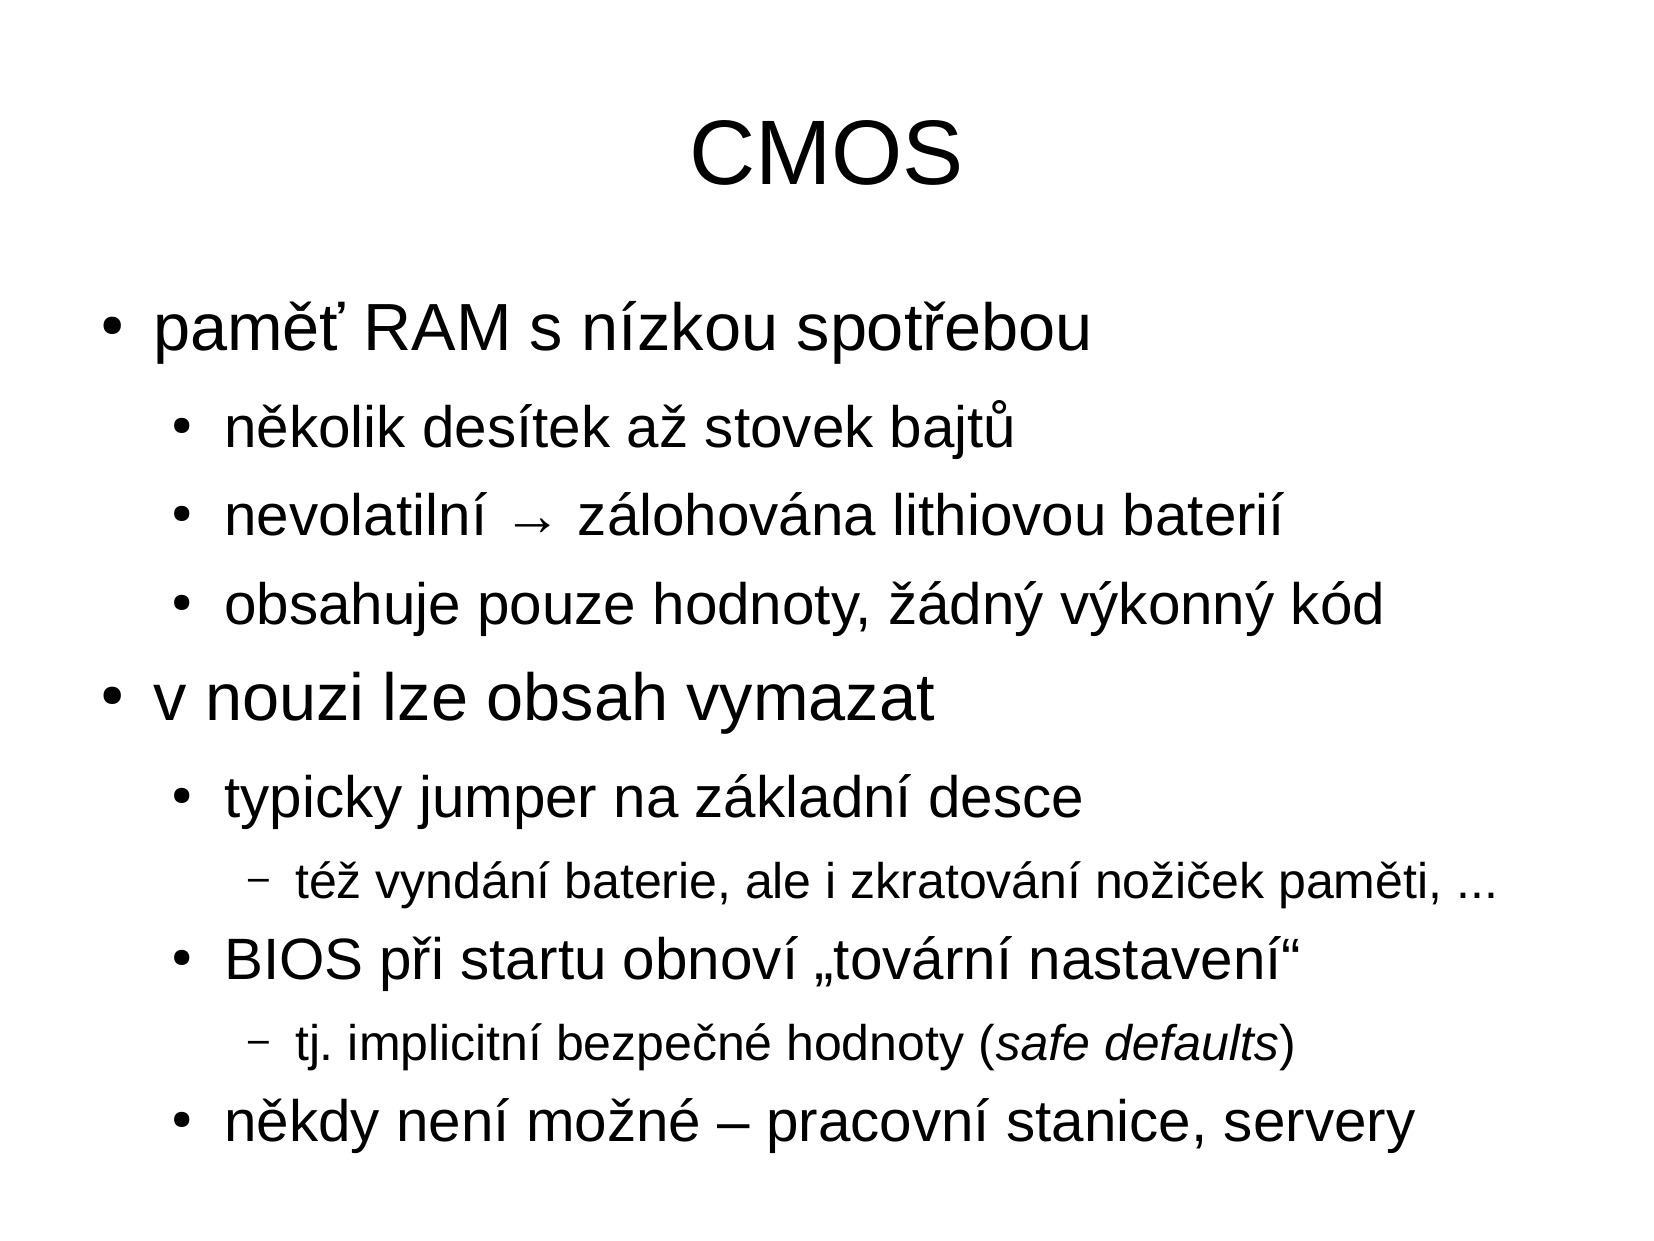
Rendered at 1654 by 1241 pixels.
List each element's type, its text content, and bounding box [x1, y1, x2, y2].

title CMOS [82, 49, 1571, 257]
list paměť RAM s nízkou spotřebou několik desítek až stovek bajtů nevolatilní → zálohována lithiovou baterií obsahuje pouze hodnoty, žádný výkonný kód v nouzi lze obsah vymazat typicky jumper na základní desce též vyndání baterie, ale i zkratování nožiček paměti, ... BIOS při startu obnoví „tovární nastavení“ tj. implicitní bezpečné hodnoty (safe defaults) někdy není možné – pracovní stanice, servery [82, 290, 1571, 1154]
